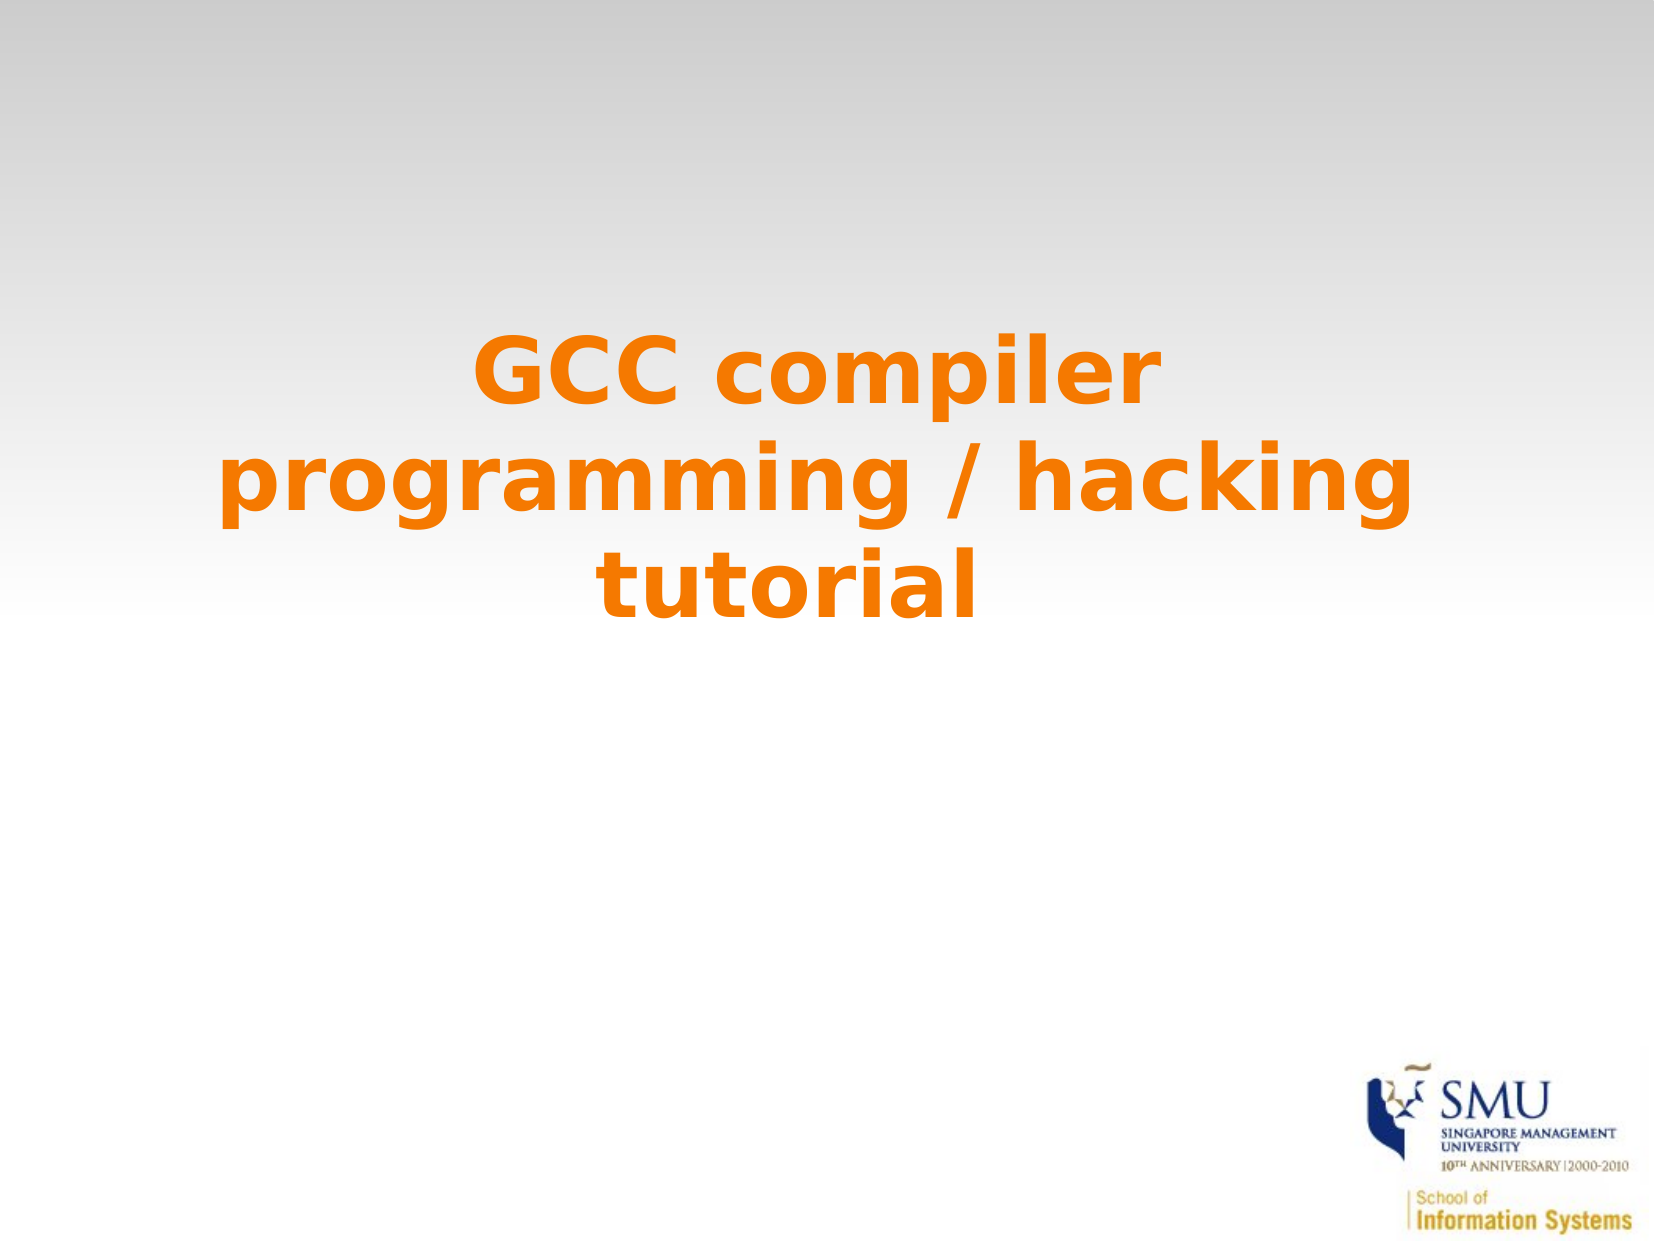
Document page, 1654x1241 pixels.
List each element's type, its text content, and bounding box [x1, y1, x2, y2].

title GCC compiler programming / hacking tutorial [73, 317, 1562, 639]
picture [1350, 1046, 1649, 1241]
